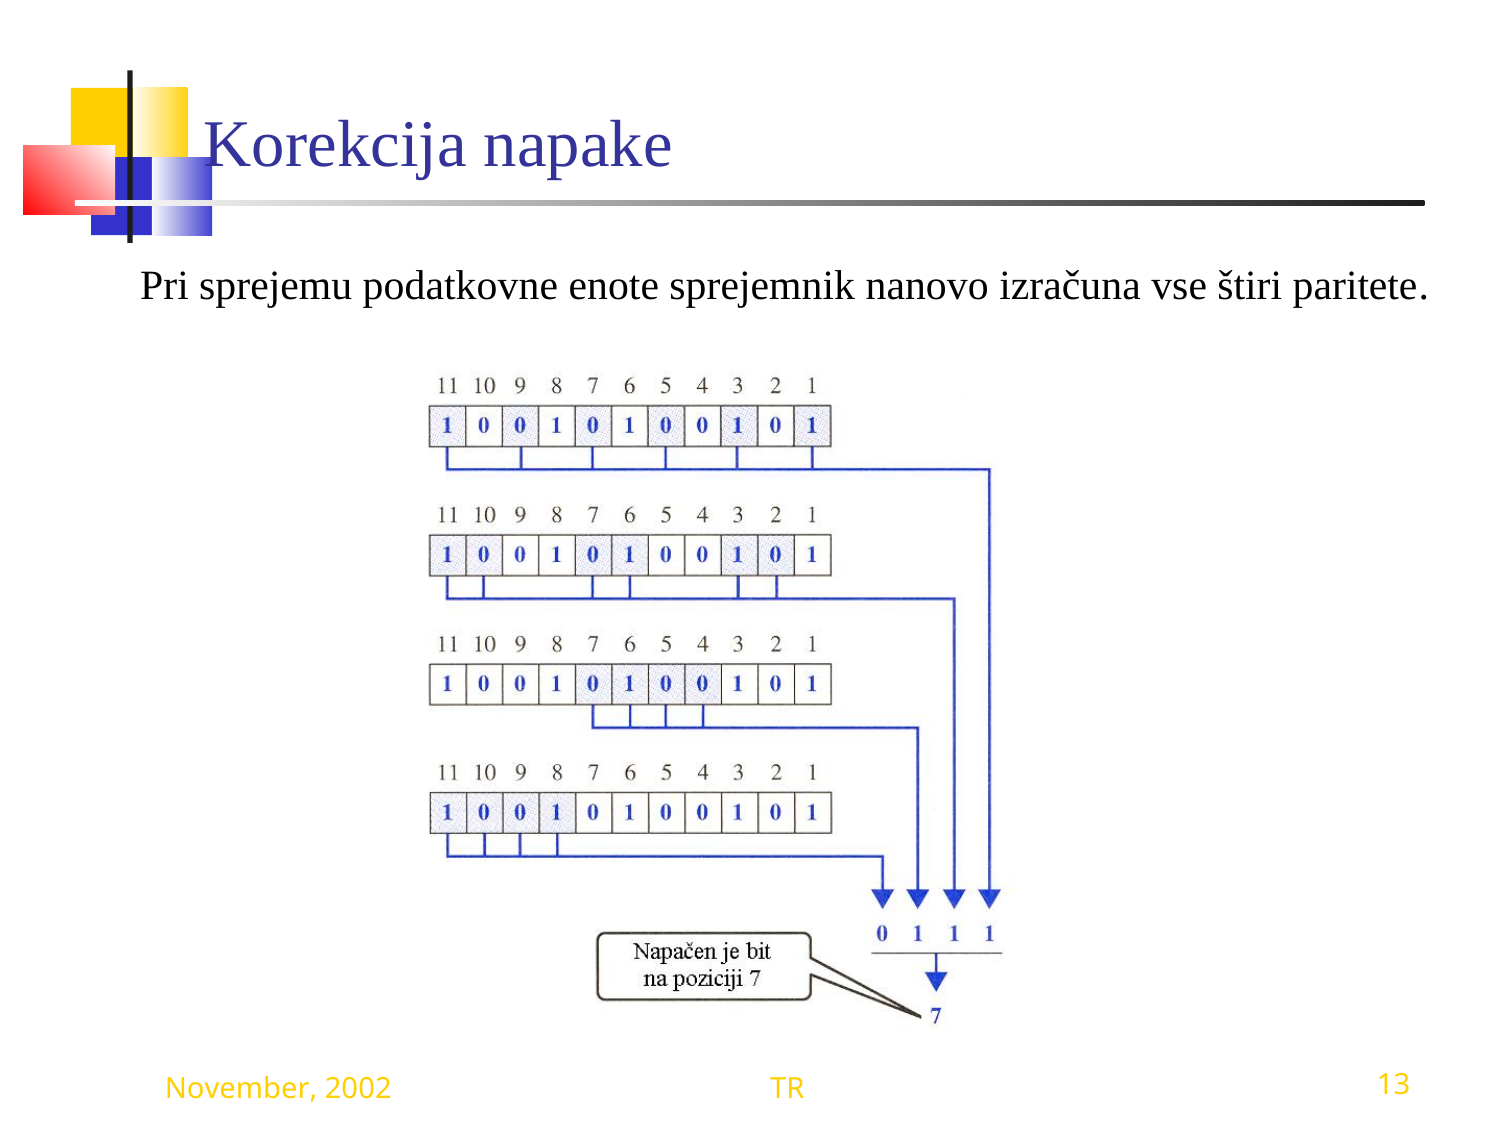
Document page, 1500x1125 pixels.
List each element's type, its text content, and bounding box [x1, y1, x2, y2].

picture [412, 362, 1032, 1038]
text_box November, 2002 [150, 1037, 463, 1113]
list Pri sprejemu podatkovne enote sprejemnik nanovo izračuna vse štiri paritete. [50, 249, 1469, 351]
text_box <number> [1112, 1037, 1426, 1113]
text_box TR [549, 1038, 1026, 1113]
title Korekcija napake [188, 92, 1468, 188]
